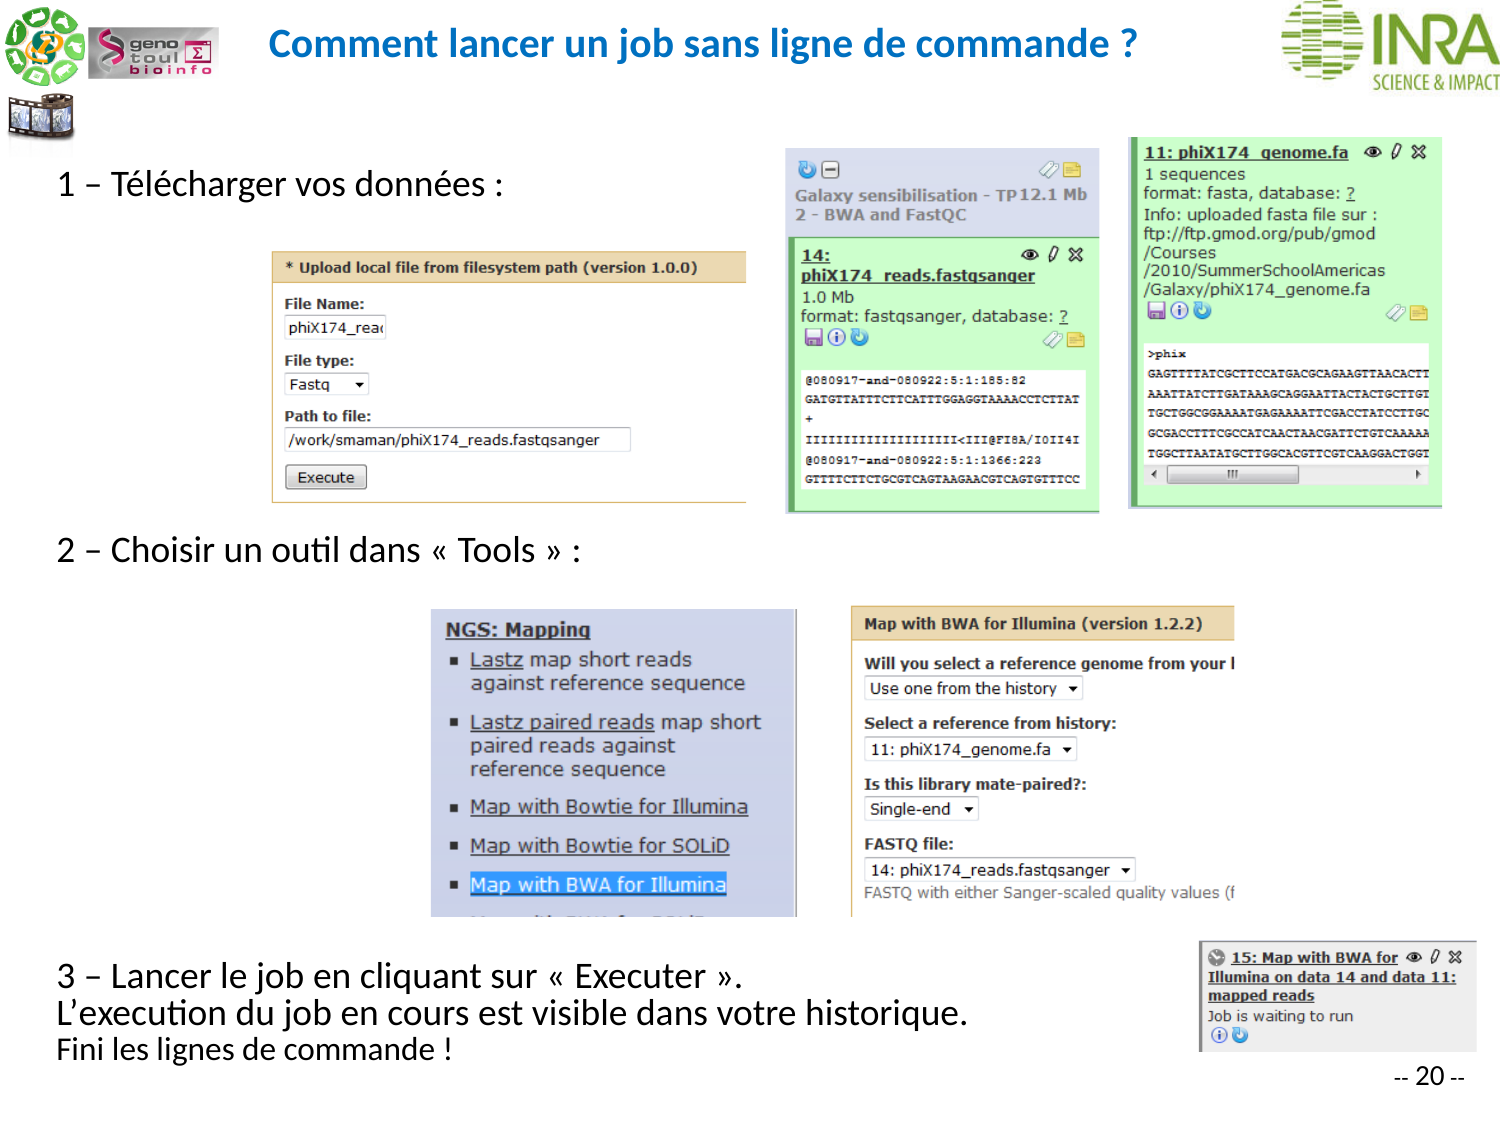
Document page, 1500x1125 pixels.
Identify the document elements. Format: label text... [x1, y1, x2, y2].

text_box 2 – Choisir un outil dans « Tools » : [41, 527, 827, 588]
text_box 1 – Télécharger vos données : [41, 160, 749, 222]
text_box 3 – Lancer le job en cliquant sur « Executer ». L’execution du job en cours est visible dans votre historique. Fini les lignes de commande ! [41, 952, 1206, 1100]
picture [785, 148, 1100, 514]
picture [1198, 940, 1477, 1052]
picture [1281, 0, 1500, 110]
picture [5, 89, 77, 161]
picture [430, 609, 798, 917]
picture [844, 597, 1235, 917]
picture [5, 7, 85, 86]
picture [1128, 137, 1443, 509]
picture [265, 243, 747, 512]
picture [88, 27, 219, 79]
text_box Comment lancer un job sans ligne de commande ? [253, 19, 1270, 86]
